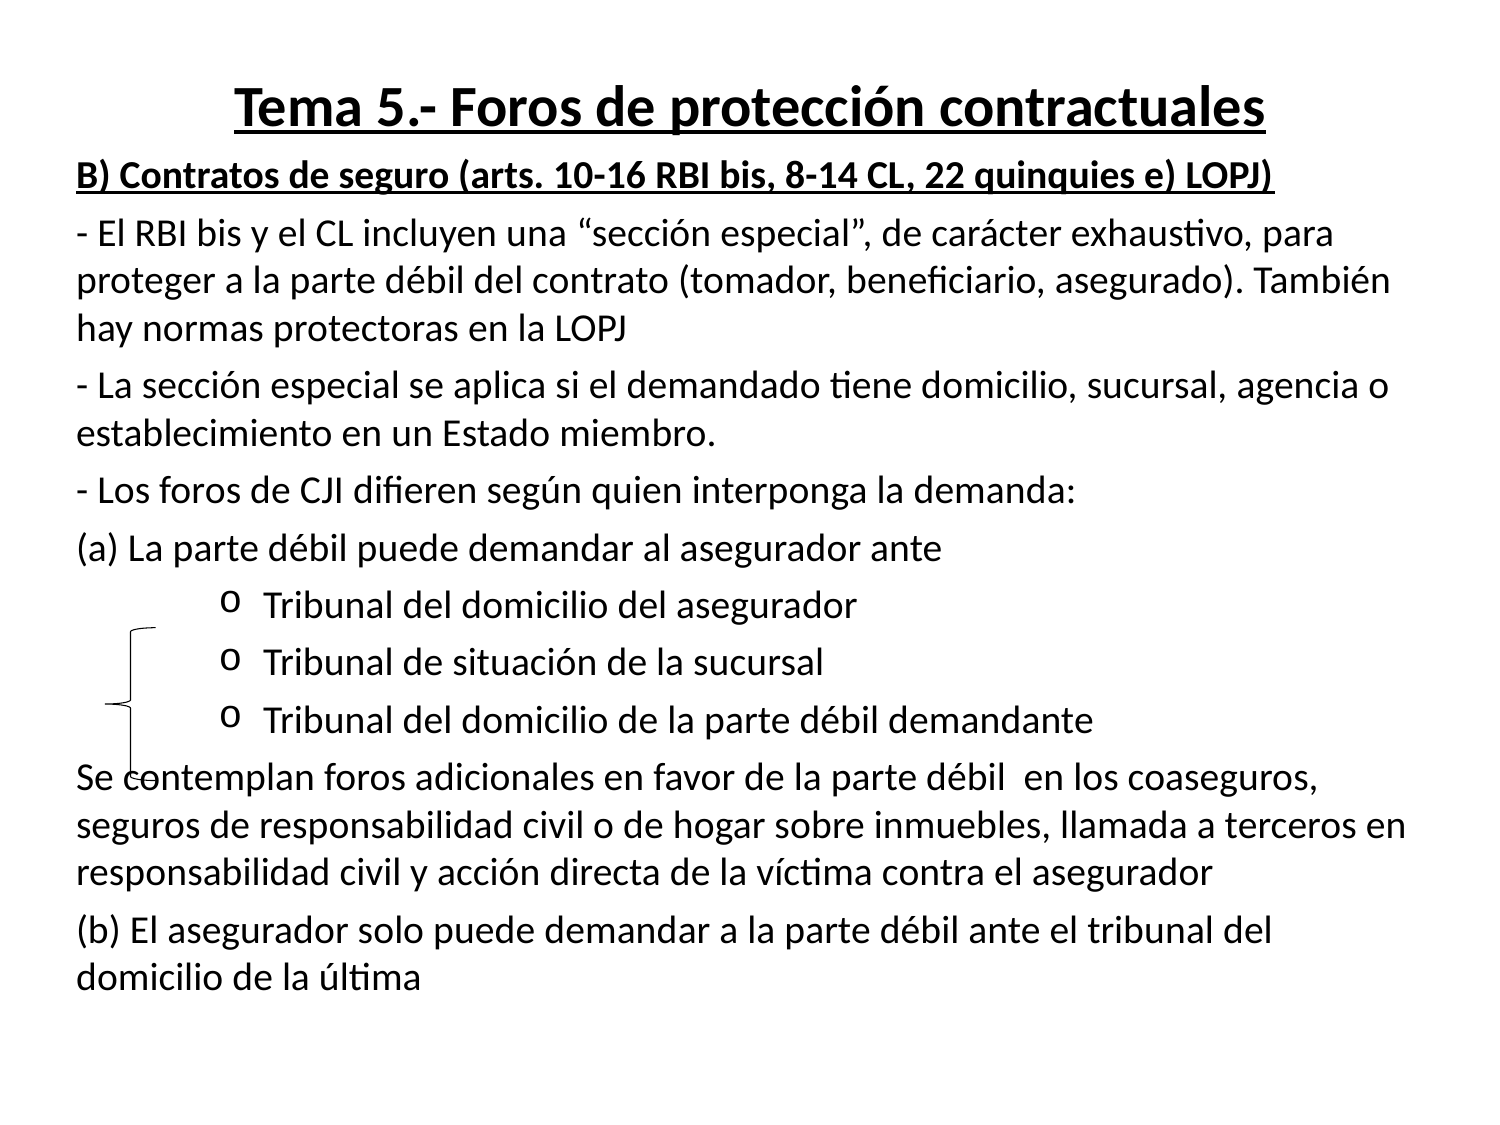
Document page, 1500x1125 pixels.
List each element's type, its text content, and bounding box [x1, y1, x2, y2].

list B) Contratos de seguro (arts. 10-16 RBI bis, 8-14 CL, 22 quinquies e) LOPJ) - El RBI bis y el CL incluyen una “sección especial”, de carácter exhaustivo, para proteger a la parte débil del contrato (tomador, beneficiario, asegurado). También hay normas protectoras en la LOPJ - La sección especial se aplica si el demandado tiene domicilio, sucursal, agencia o establecimiento en un Estado miembro. - Los foros de CJI difieren según quien interponga la demanda: (a) La parte débil puede demandar al asegurador ante Tribunal del domicilio del asegurador Tribunal de situación de la sucursal Tribunal del domicilio de la parte débil demandante Se contemplan foros adicionales en favor de la parte débil en los coaseguros, seguros de responsabilidad civil o de hogar sobre inmuebles, llamada a terceros en responsabilidad civil y acción directa de la víctima contra el asegurador (b) El asegurador solo puede demandar a la parte débil ante el tribunal del domicilio de la última [61, 141, 1439, 1023]
title Tema 5.- Foros de protección contractuales [75, 45, 1426, 141]
